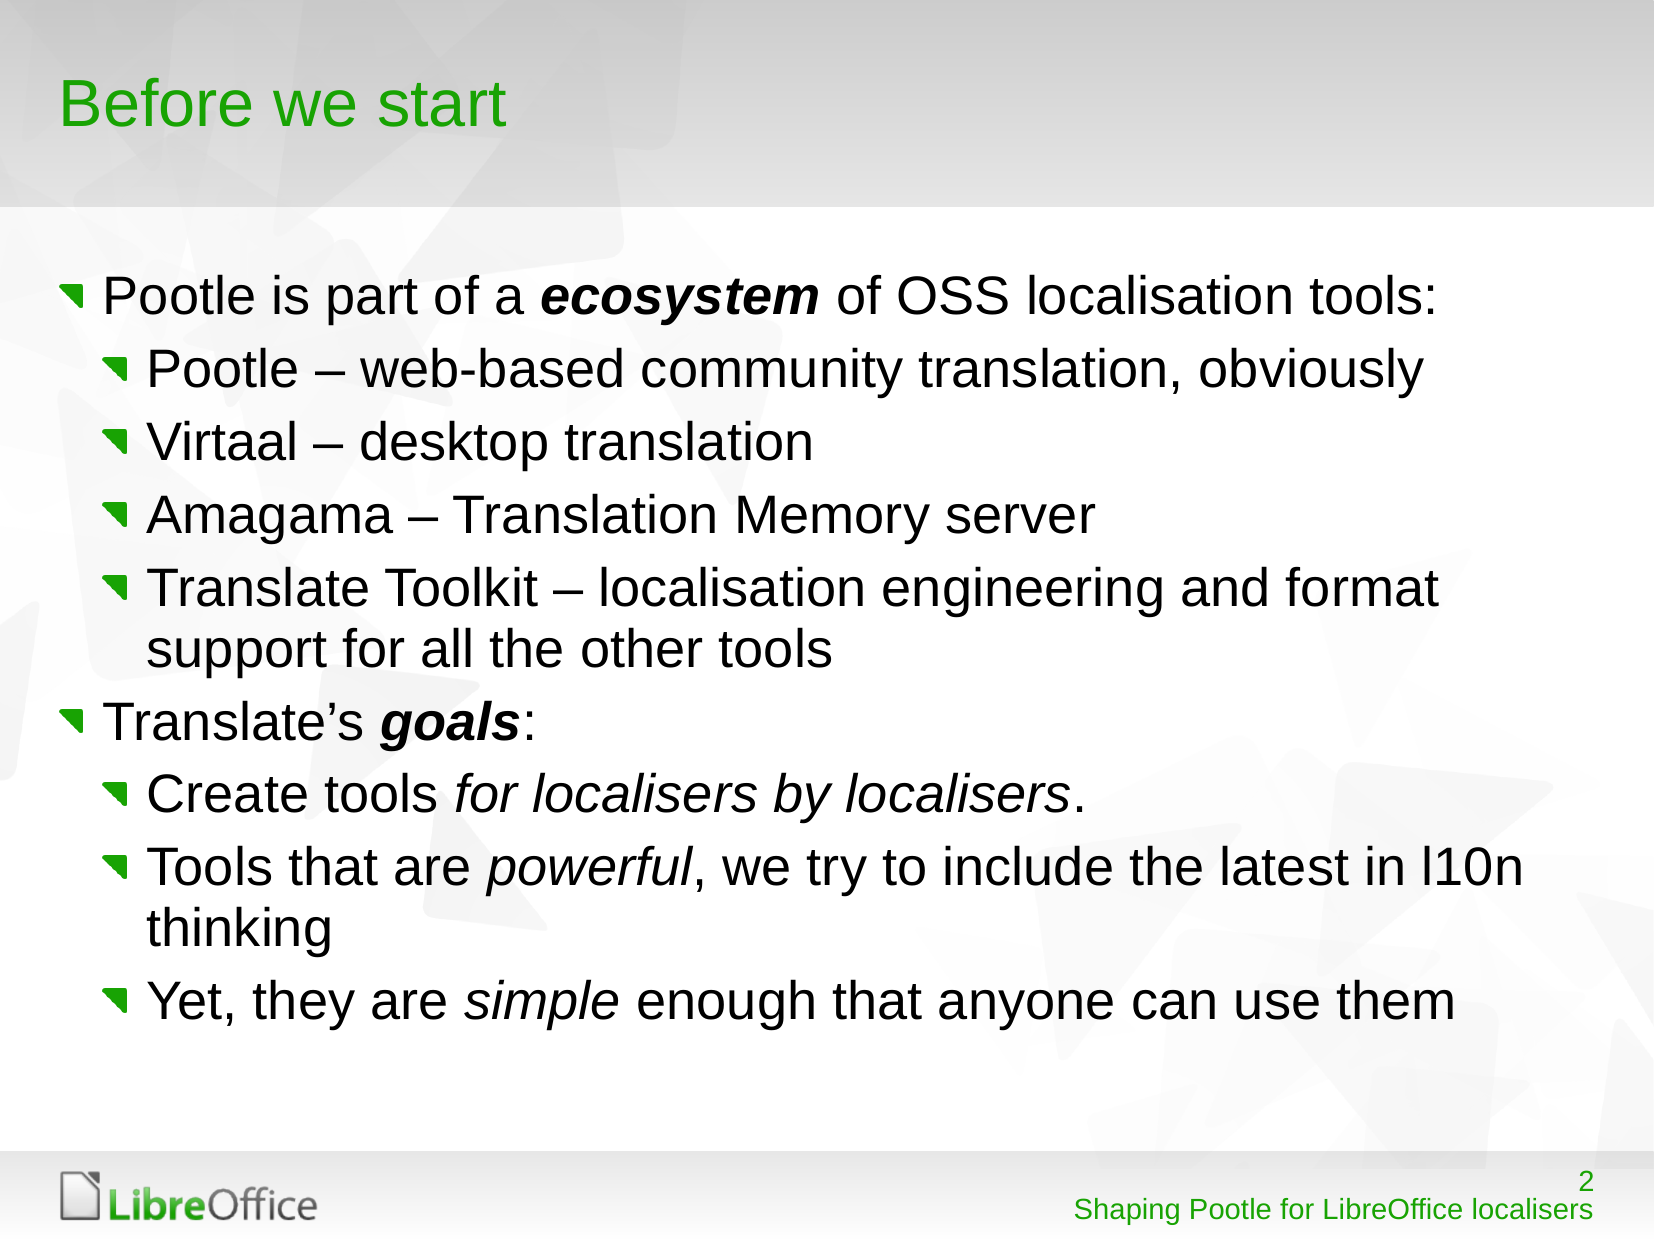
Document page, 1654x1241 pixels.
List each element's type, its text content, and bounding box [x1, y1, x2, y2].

picture [0, 0, 783, 931]
list Pootle is part of a ecosystem of OSS localisation tools: Pootle – web-based community translation, obviously Virtaal – desktop translation Amagama – Translation Memory server Translate Toolkit – localisation engineering and format support for all the other tools Translate’s goals: Create tools for localisers by localisers. Tools that are powerful, we try to include the latest in l10n thinking Yet, they are simple enough that anyone can use them [59, 265, 1595, 1031]
picture [41, 1152, 337, 1240]
title Before we start [59, 29, 1595, 178]
picture [915, 548, 1654, 1169]
